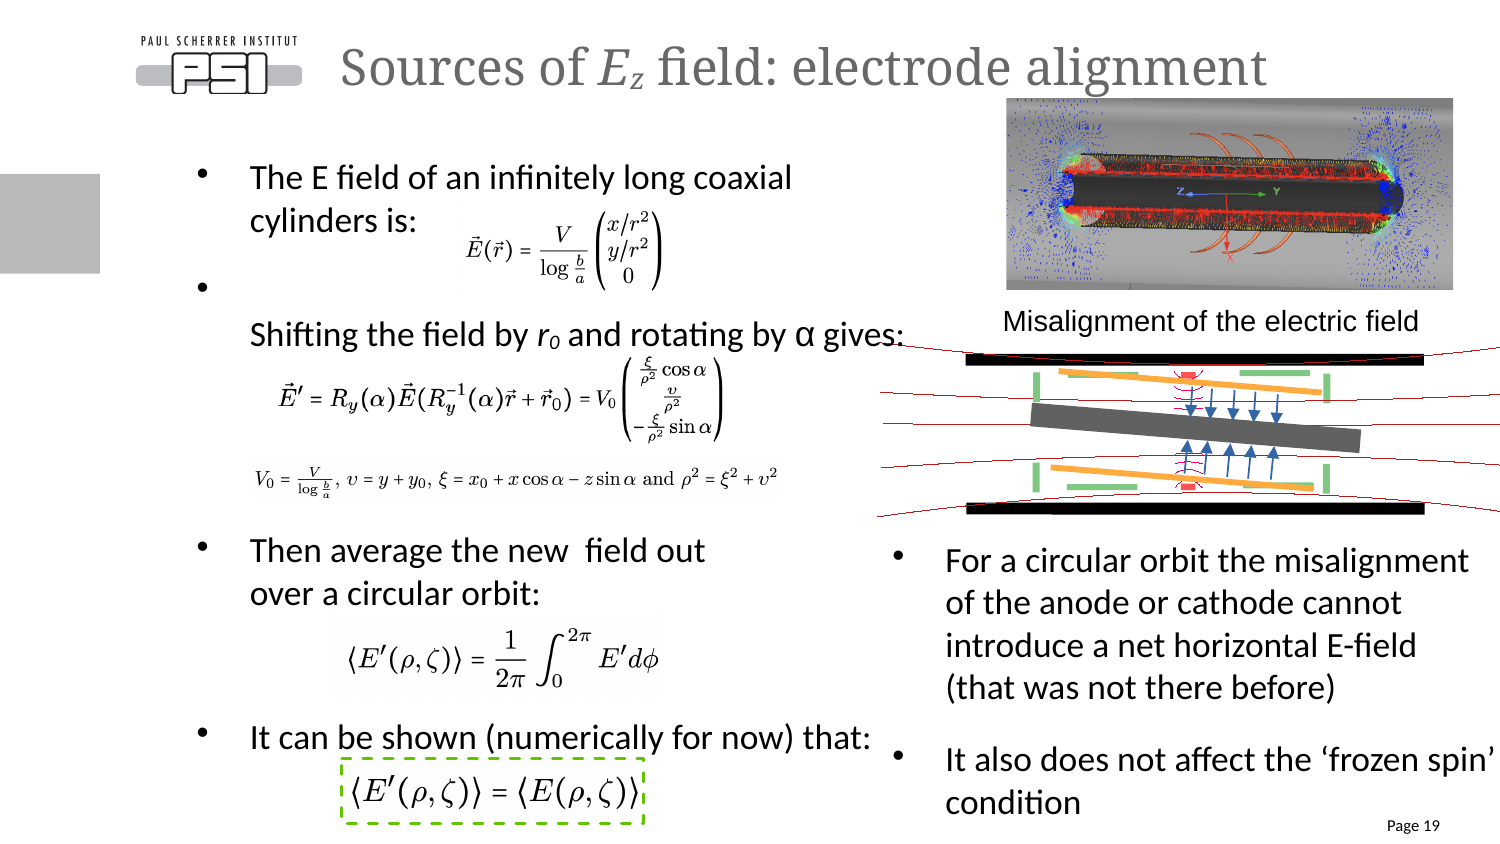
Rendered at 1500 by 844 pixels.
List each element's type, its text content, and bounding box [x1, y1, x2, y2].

text_box [1239, 370, 1311, 377]
title Sources of Ez field: electrode alignment [340, 35, 1441, 98]
text_box [1323, 373, 1331, 400]
picture [343, 759, 642, 822]
text_box [1066, 484, 1138, 491]
picture [1006, 98, 1454, 290]
text_box Misalignment of the electric field [987, 295, 1458, 342]
text_box [1033, 372, 1041, 403]
slide_number Page <number> [1346, 814, 1441, 839]
picture [333, 610, 661, 701]
text_box [1181, 372, 1196, 379]
text_box [1180, 483, 1196, 491]
picture [251, 456, 779, 500]
text_box [1032, 462, 1040, 493]
list The E field of an infinitely long coaxial cylinders is: Shifting the field by r0 and rotating by α gives: Then average the new field out over a circular orbit: It can be shown (numerically for now) that: [178, 154, 920, 730]
text_box [1322, 463, 1330, 494]
picture [459, 198, 666, 303]
list For a circular orbit the misalignment of the anode or cathode cannot introduce a net horizontal E-field (that was not there before) It also does not affect the ‘frozen spin’ condition [874, 536, 1500, 799]
